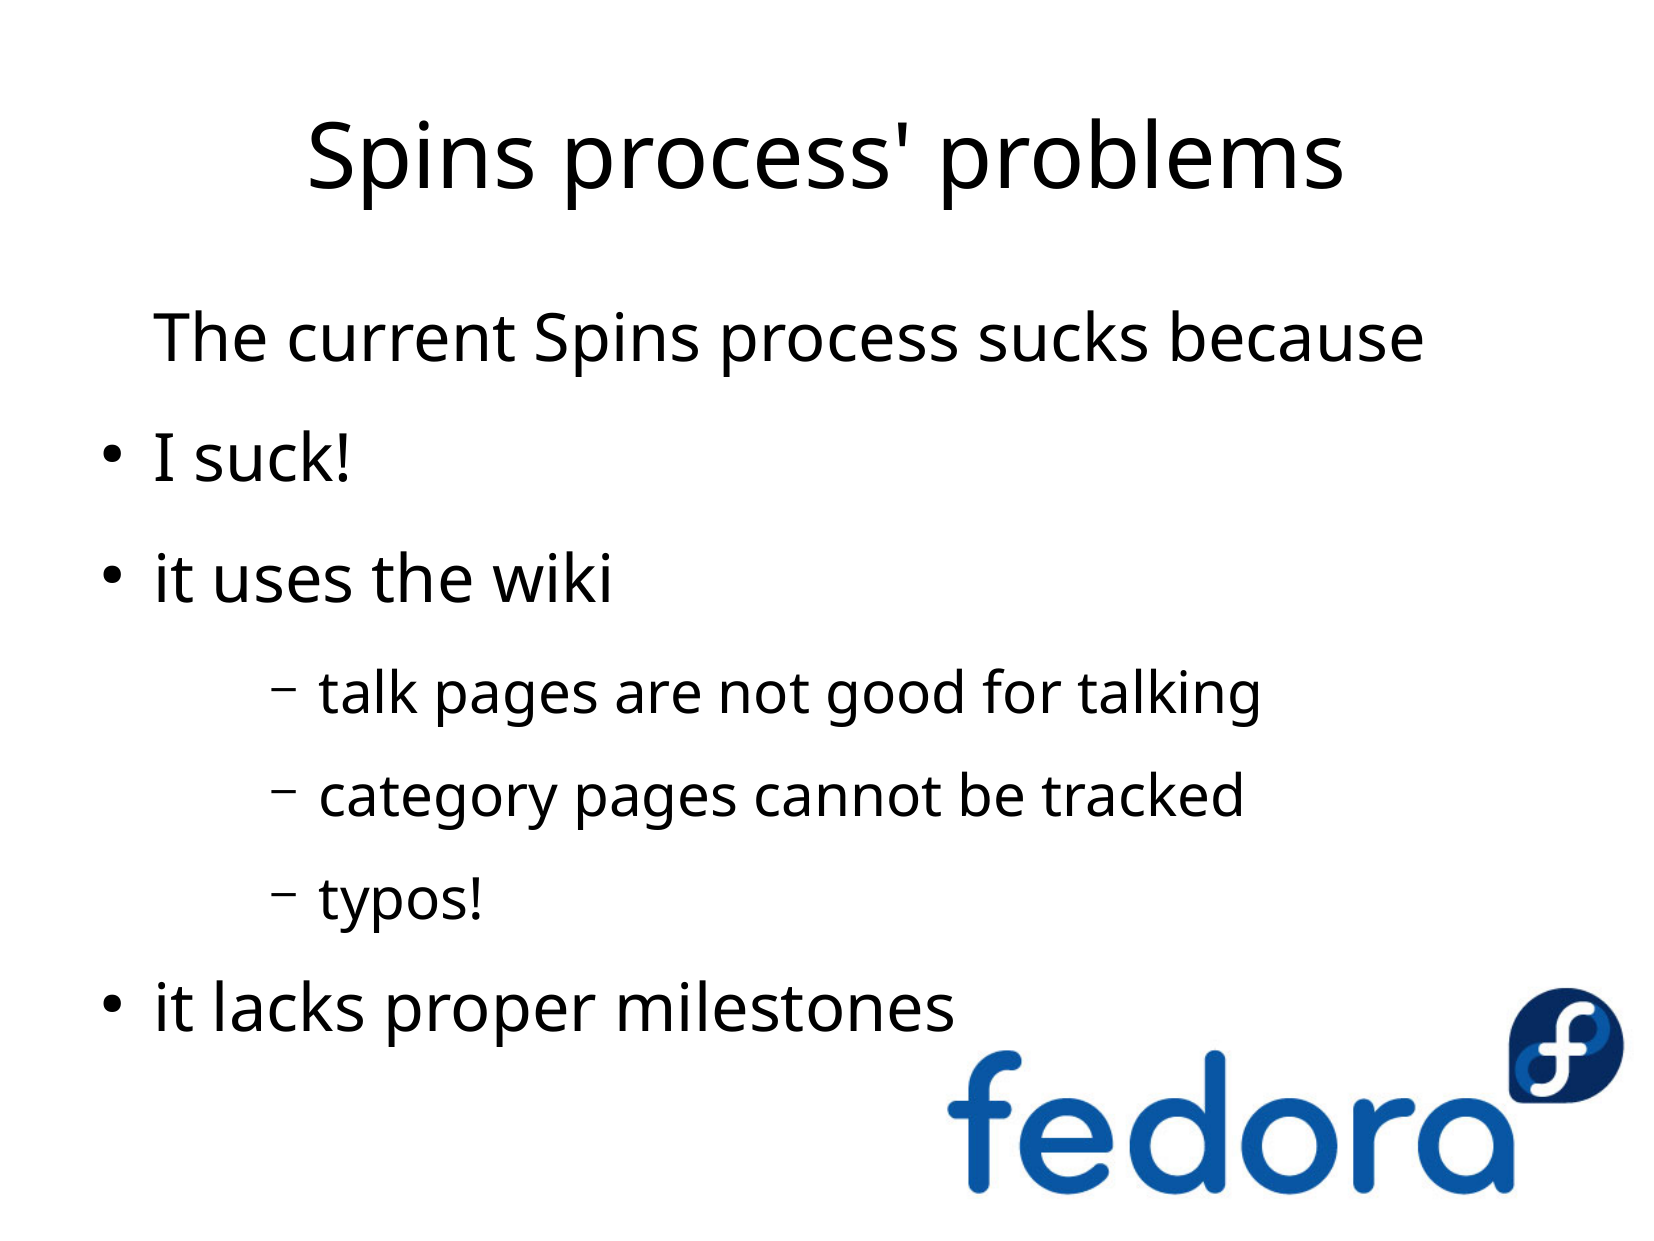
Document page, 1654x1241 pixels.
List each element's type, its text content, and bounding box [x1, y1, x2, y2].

picture [925, 967, 1639, 1223]
title Spins process' problems [82, 49, 1571, 257]
list The current Spins process sucks because I suck! it uses the wiki talk pages are not good for talking category pages cannot be tracked typos! it lacks proper milestones [82, 290, 1571, 1109]
